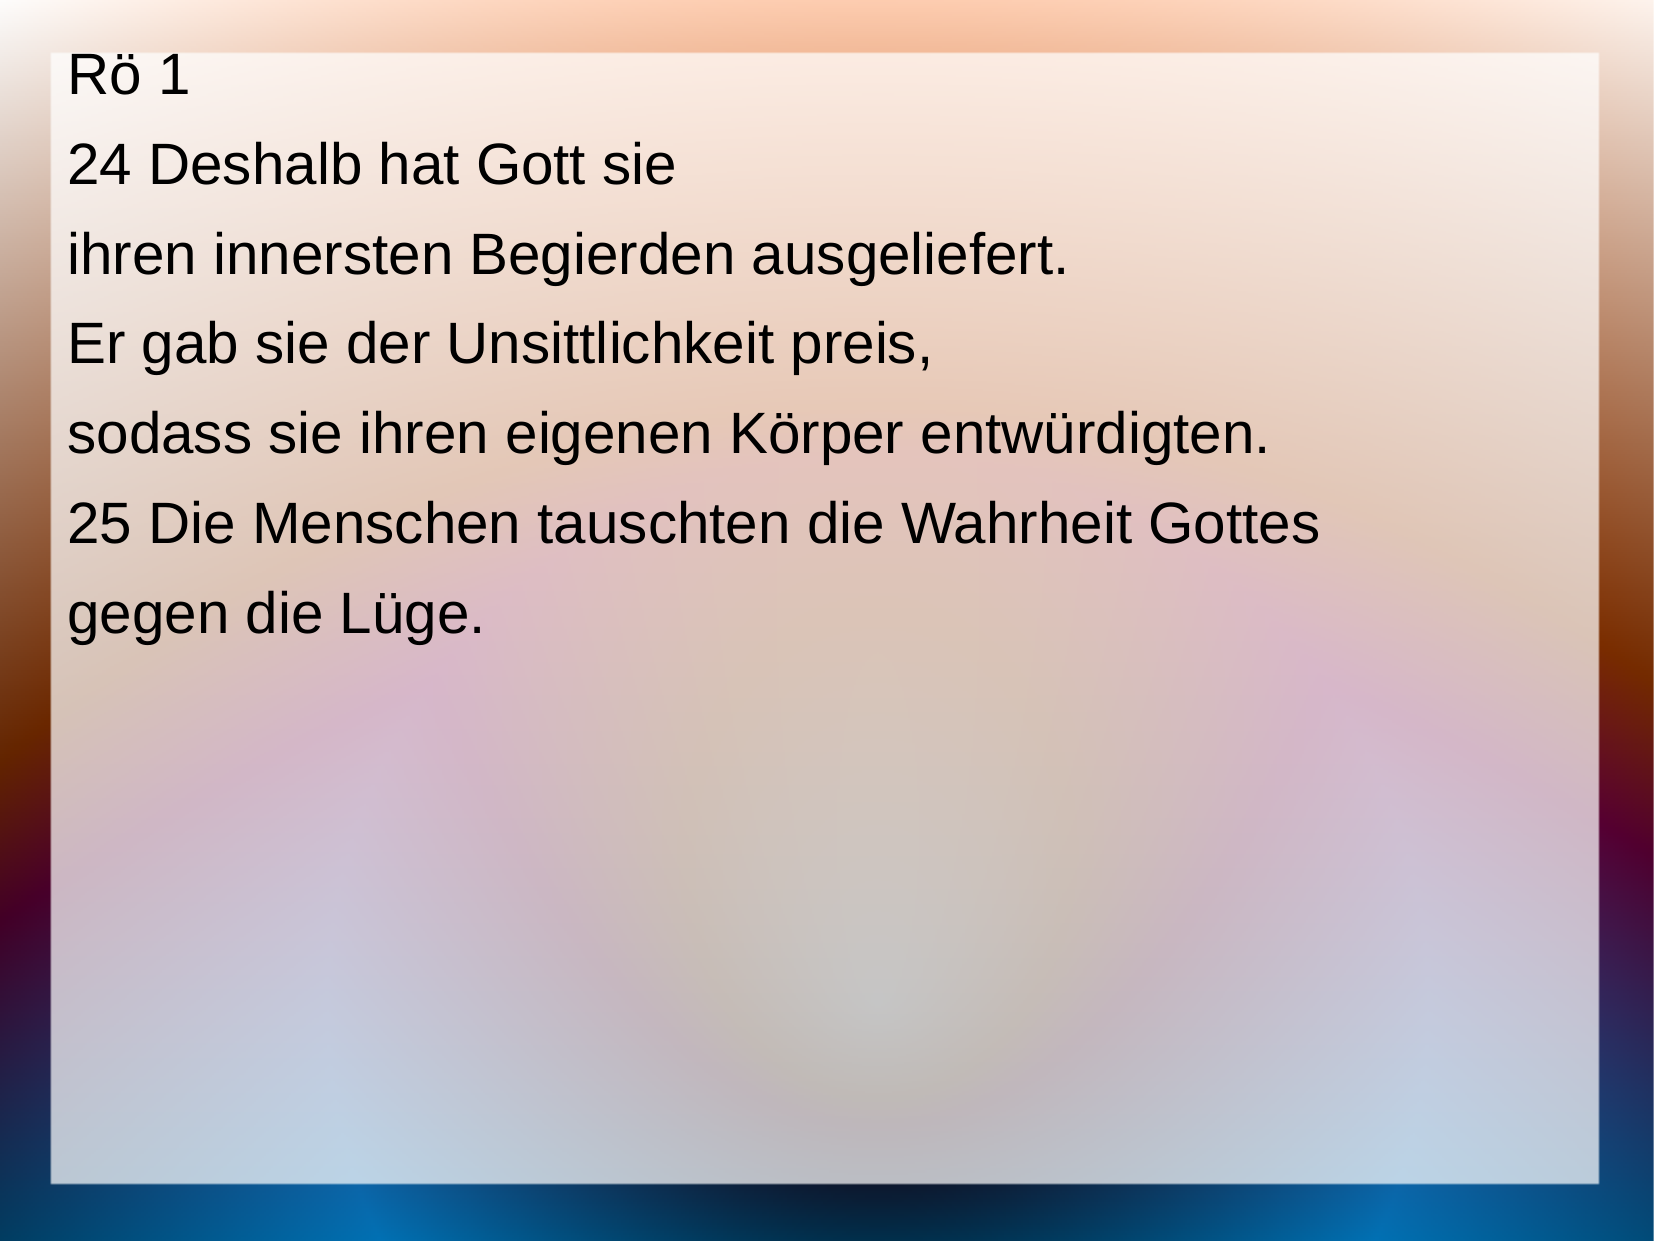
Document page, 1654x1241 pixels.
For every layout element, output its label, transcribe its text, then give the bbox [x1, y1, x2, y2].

picture [0, 0, 1654, 1241]
text_box Rö 1 24 Deshalb hat Gott sie ihren innersten Begierden ausgeliefert. Er gab sie der Unsittlichkeit preis, sodass sie ihren eigenen Körper entwürdigten. 25 Die Menschen tauschten die Wahrheit Gottes gegen die Lüge. [52, 34, 1602, 1193]
